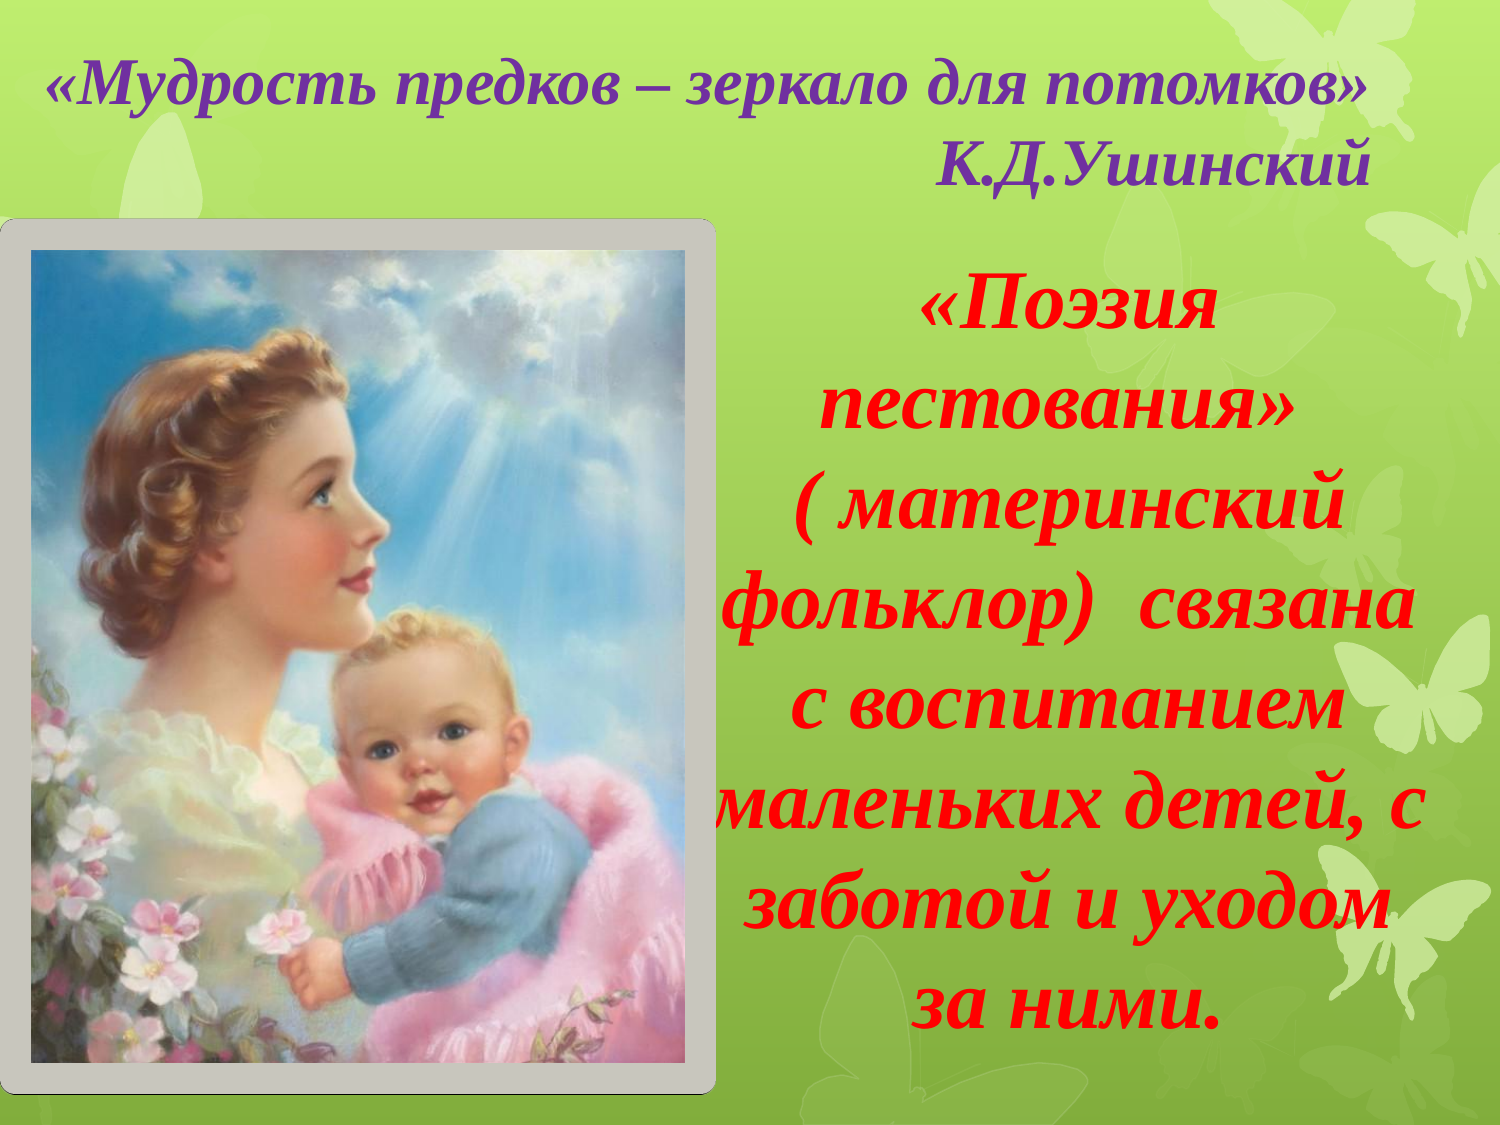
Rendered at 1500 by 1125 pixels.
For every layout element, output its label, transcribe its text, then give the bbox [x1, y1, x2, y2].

text_box «Мудрость предков – зеркало для потомков» К.Д.Ушинский [29, 31, 1471, 206]
picture [30, 250, 685, 1064]
text_box «Поэзия пестования» ( материнский фольклор) связана с воспитанием маленьких детей, с заботой и уходом за ними. [716, 237, 1455, 1052]
